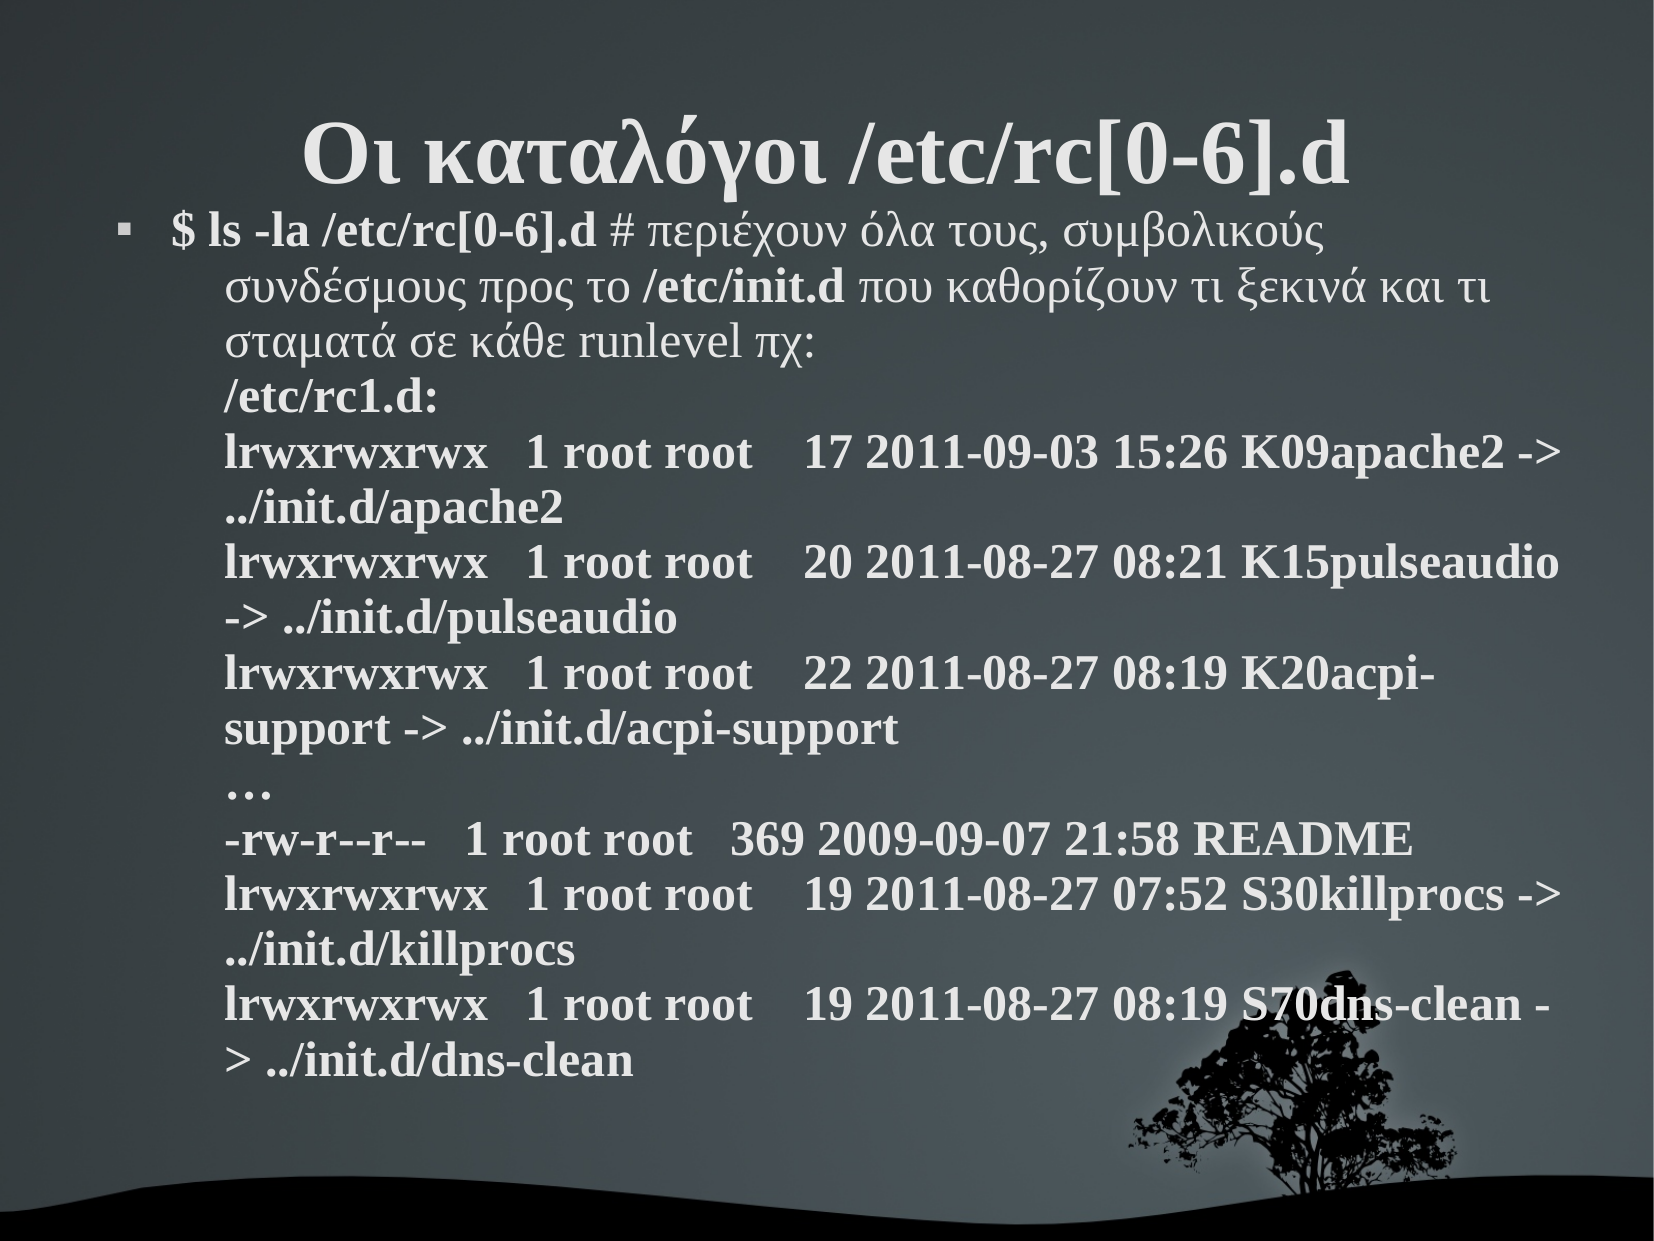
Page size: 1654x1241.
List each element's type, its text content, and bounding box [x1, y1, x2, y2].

list $ ls -la /etc/rc[0-6].d # περιέχουν όλα τους, συμβολικούς συνδέσμους προς το /etc/init.d που καθορίζουν τι ξεκινά και τι σταματά σε κάθε runlevel πχ: /etc/rc1.d: lrwxrwxrwx 1 root root 17 2011-09-03 15:26 K09apache2 -> ../init.d/apache2 lrwxrwxrwx 1 root root 20 2011-08-27 08:21 K15pulseaudio -> ../init.d/pulseaudio lrwxrwxrwx 1 root root 22 2011-08-27 08:19 K20acpi-support -> ../init.d/acpi-support … -rw-r--r-- 1 root root 369 2009-09-07 21:58 README lrwxrwxrwx 1 root root 19 2011-08-27 07:52 S30killprocs -> ../init.d/killprocs lrwxrwxrwx 1 root root 19 2011-08-27 08:19 S70dns-clean -> ../init.d/dns-clean [82, 202, 1571, 1241]
title Οι καταλόγοι /etc/rc[0-6].d [82, 49, 1571, 202]
picture [0, 0, 1654, 1241]
